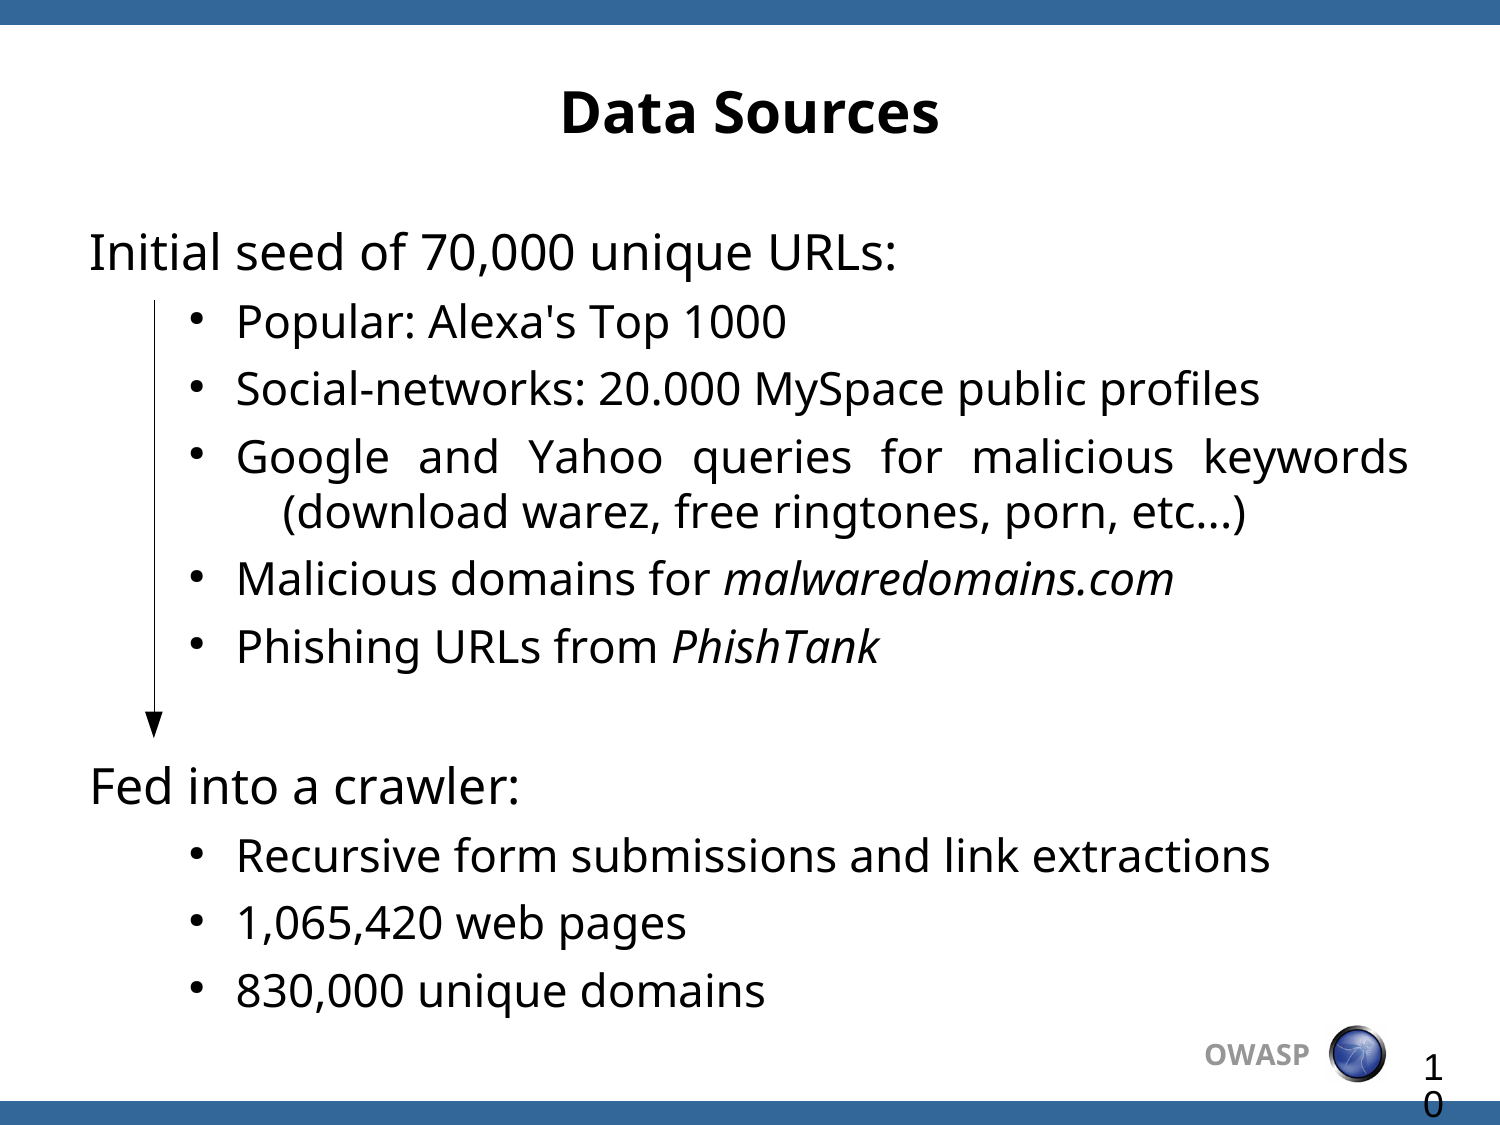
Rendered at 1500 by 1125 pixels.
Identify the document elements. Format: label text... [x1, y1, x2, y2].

title Data Sources [75, 24, 1425, 196]
list Initial seed of 70,000 unique URLs: Popular: Alexa's Top 1000 Social-networks: 20.000 MySpace public profiles Google and Yahoo queries for malicious keywords (download warez, free ringtones, porn, etc...) Malicious domains for malwaredomains.com Phishing URLs from PhishTank Fed into a crawler: Recursive form submissions and link extractions 1,065,420 web pages 830,000 unique domains [75, 212, 1425, 1092]
